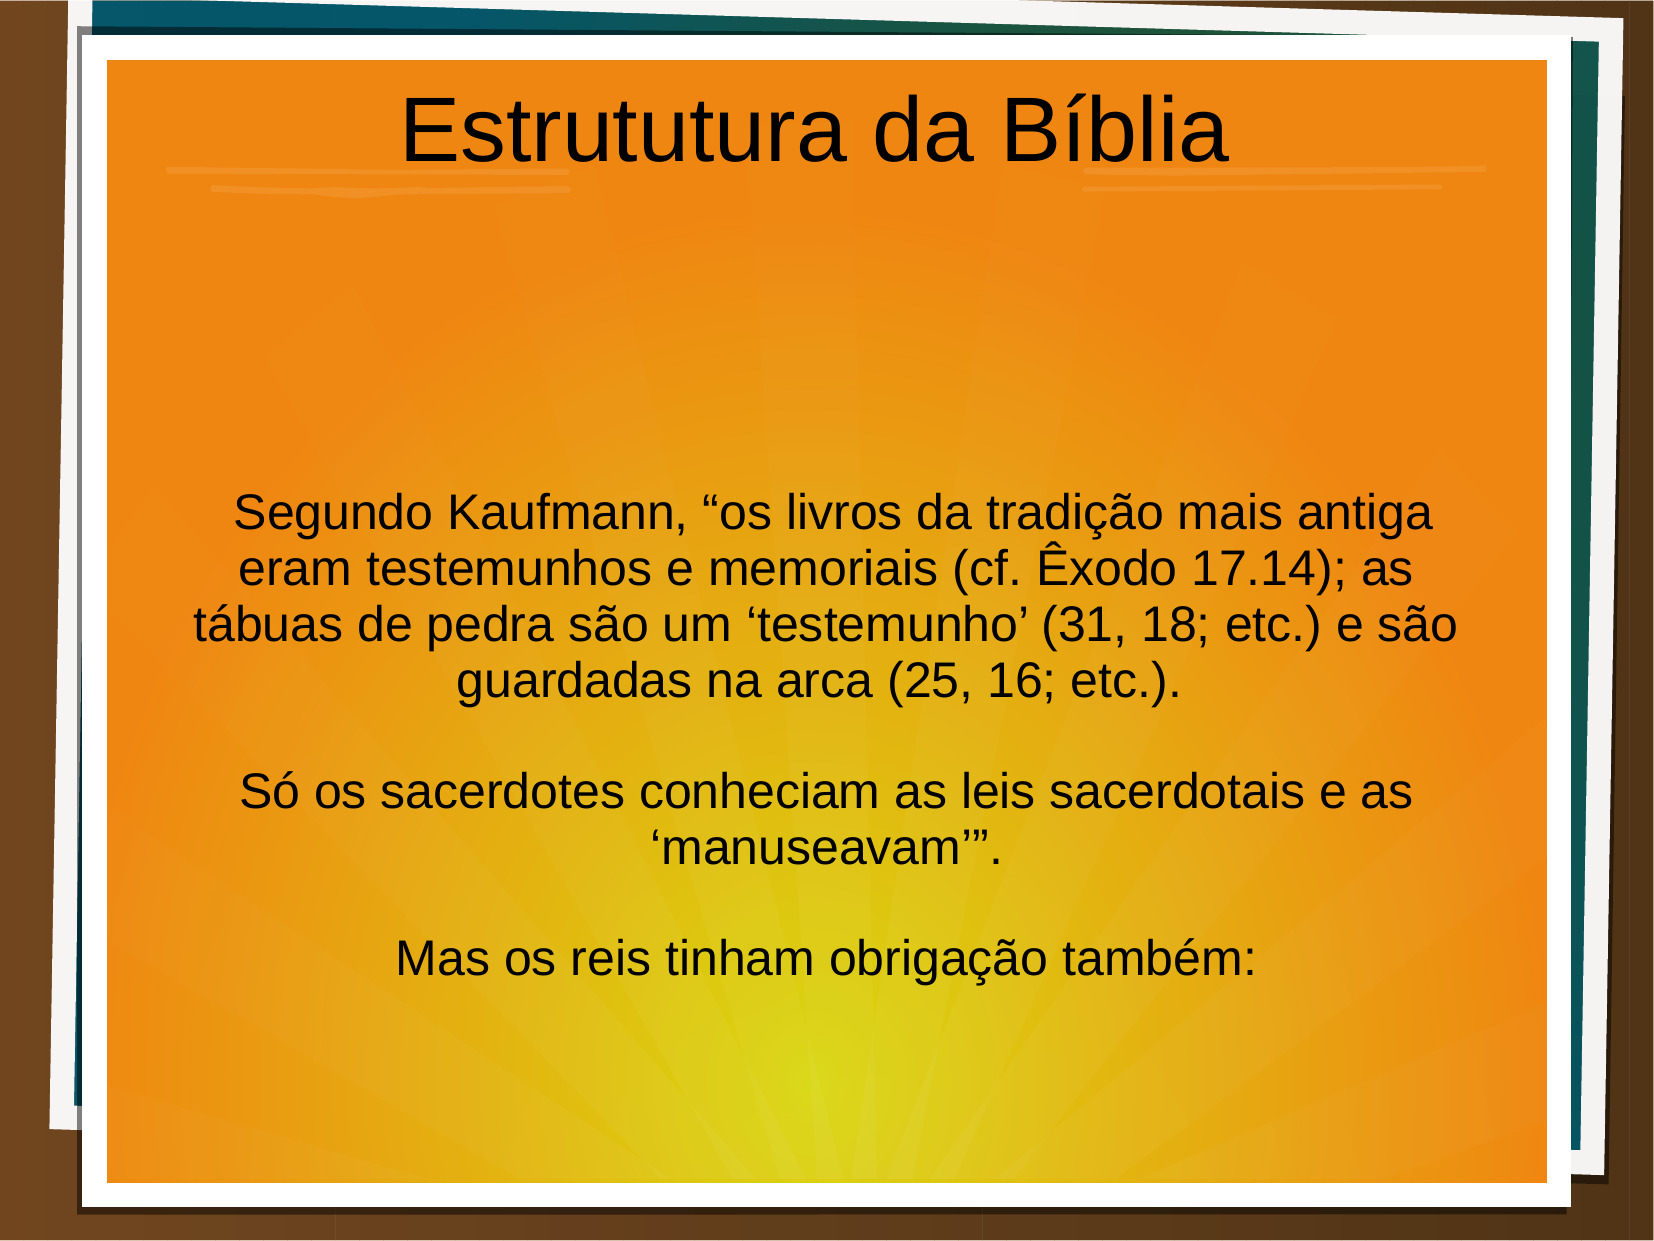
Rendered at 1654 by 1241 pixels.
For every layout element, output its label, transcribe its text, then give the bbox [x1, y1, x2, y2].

subtitle Segundo Kaufmann, “os livros da tradição mais antiga eram testemunhos e memoriais (cf. Êxodo 17.14); as tábuas de pedra são um ‘testemunho’ (31, 18; etc.) e são guardadas na arca (25, 16; etc.). Só os sacerdotes conheciam as leis sacerdotais e as ‘manuseavam’”. Mas os reis tinham obrigação também: [162, 212, 1492, 1241]
title Estrututura da Bíblia [295, 76, 1335, 184]
